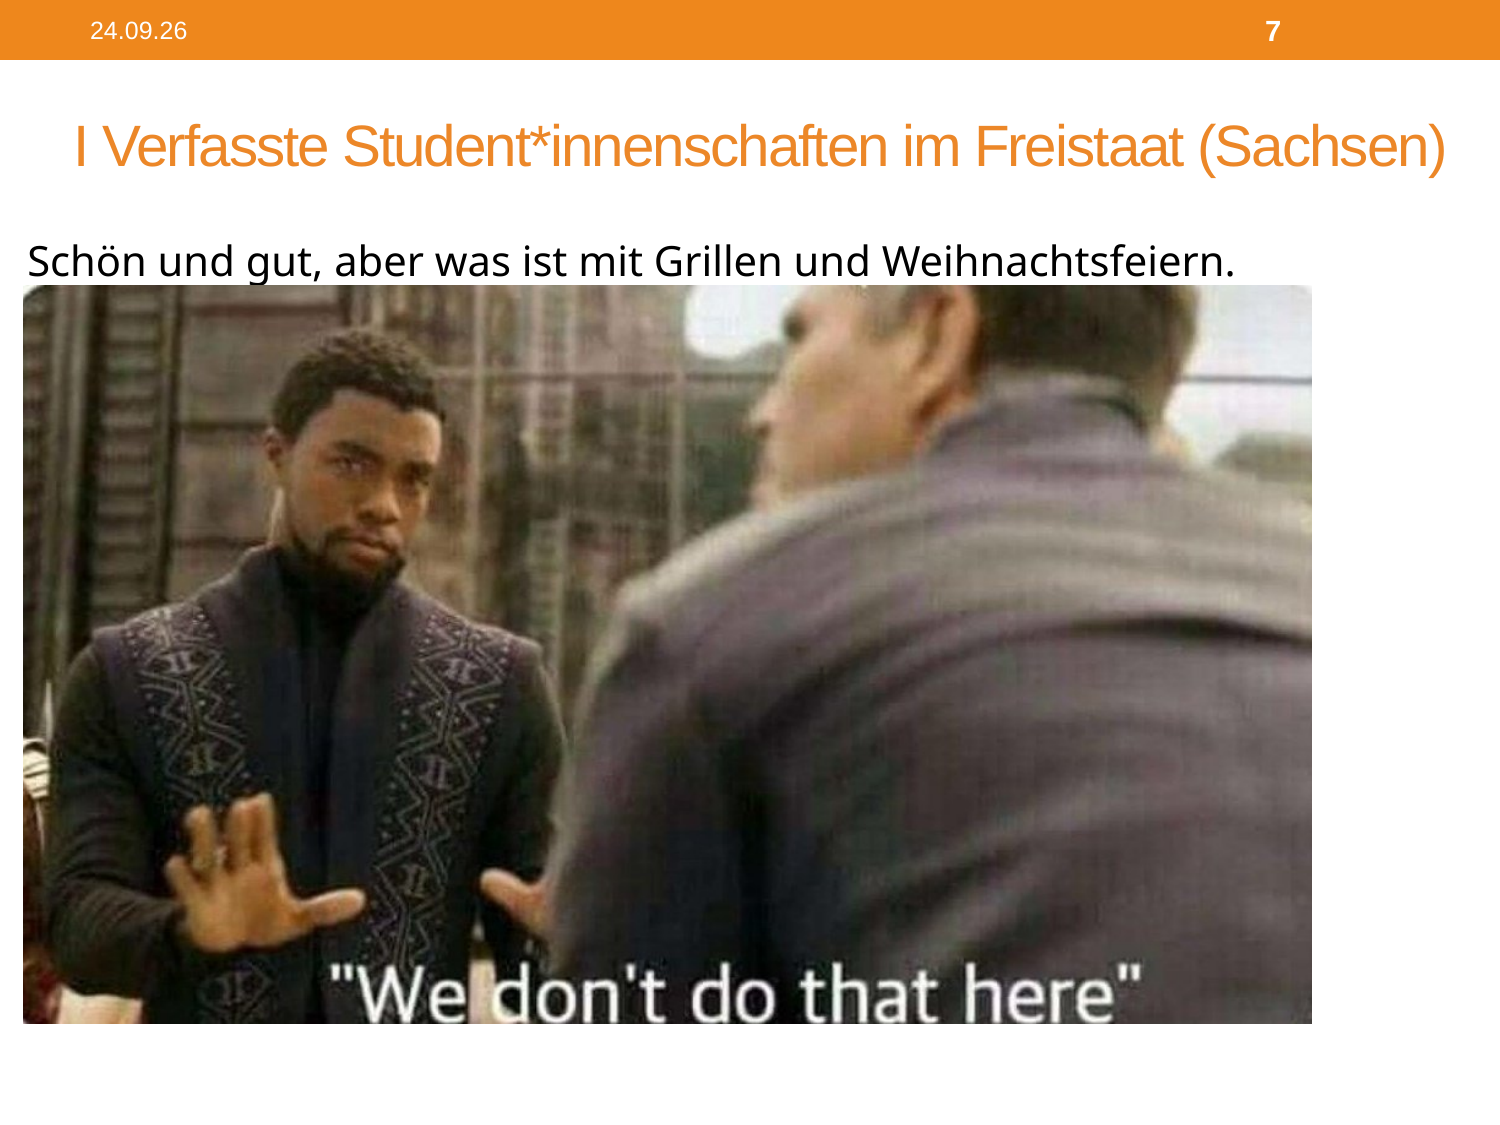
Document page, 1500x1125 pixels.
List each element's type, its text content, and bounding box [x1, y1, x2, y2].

text_box Schön und gut, aber was ist mit Grillen und Weihnachtsfeiern. [12, 224, 1489, 524]
slide_number <Nummer> [1250, 3, 1425, 57]
slide_number 08.01.19 [75, 3, 550, 57]
picture [23, 285, 1312, 1024]
title I Verfasste Student*innenschaften im Freistaat (Sachsen) [0, 61, 1500, 225]
